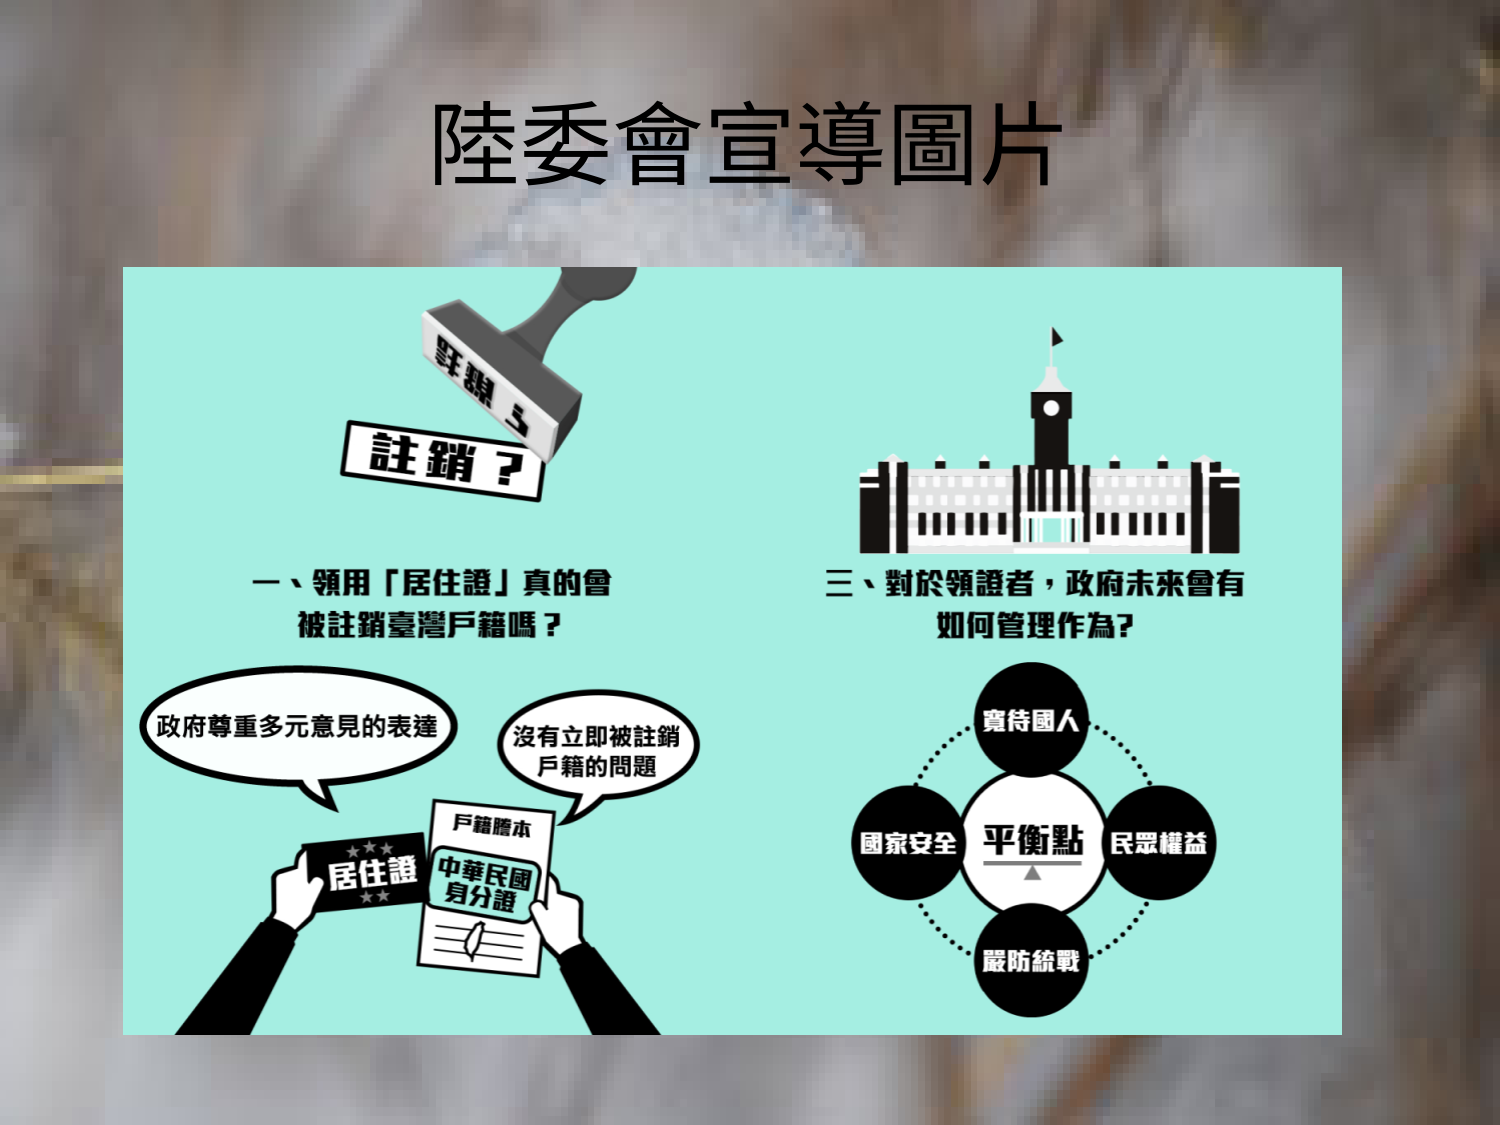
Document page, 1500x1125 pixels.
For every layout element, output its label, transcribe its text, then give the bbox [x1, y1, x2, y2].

picture [0, 0, 1500, 1125]
title 陸委會宣導圖片 [75, 45, 1425, 233]
